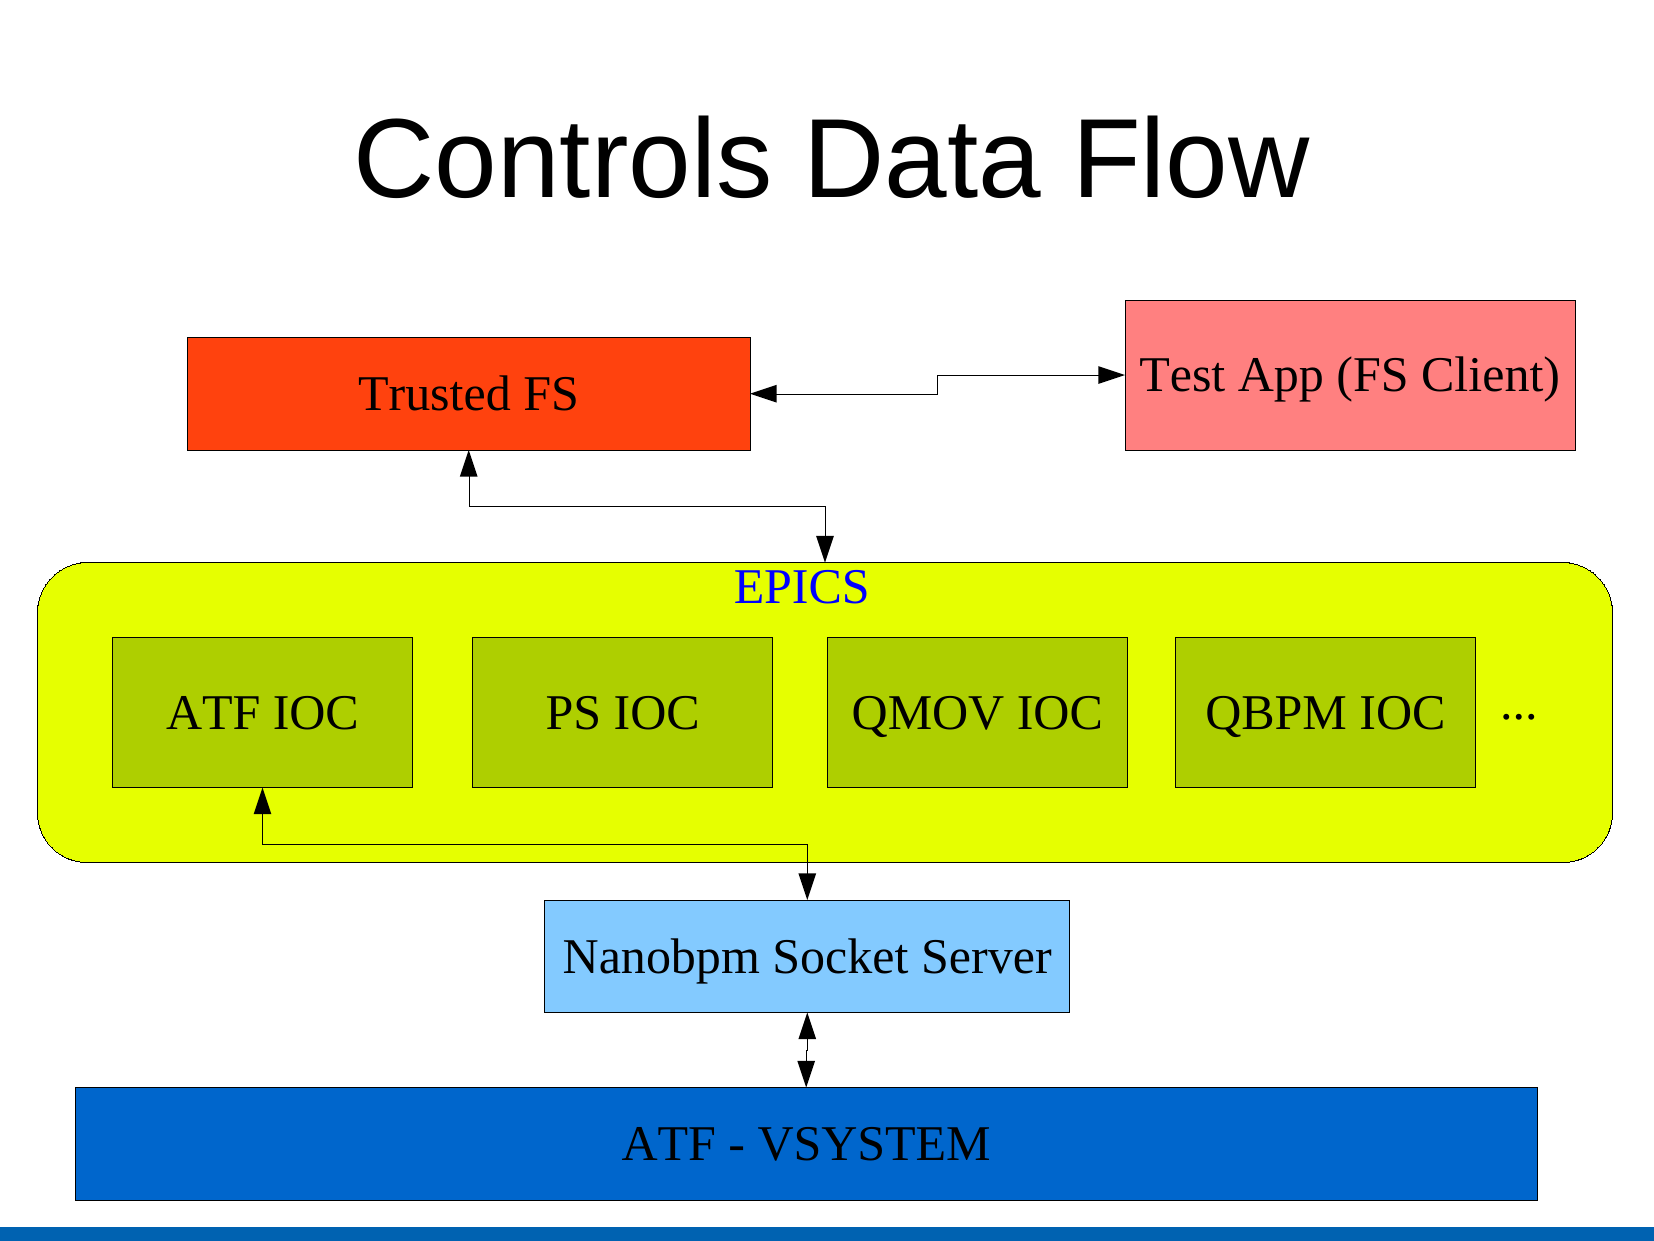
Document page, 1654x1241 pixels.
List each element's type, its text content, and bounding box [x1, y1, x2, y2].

text_box Trusted FS [187, 337, 751, 451]
text_box QMOV IOC [827, 637, 1128, 788]
text_box ... [1500, 675, 1613, 736]
text_box QBPM IOC [1175, 637, 1476, 788]
text_box ATF - VSYSTEM [75, 1087, 1538, 1201]
text_box [37, 562, 1613, 863]
text_box EPICS [733, 559, 997, 620]
text_box ATF IOC [112, 637, 413, 788]
text_box Nanobpm Socket Server [544, 900, 1070, 1013]
title Controls Data Flow [125, 55, 1538, 263]
text_box Test App (FS Client) [1125, 300, 1576, 451]
text_box PS IOC [472, 637, 773, 788]
